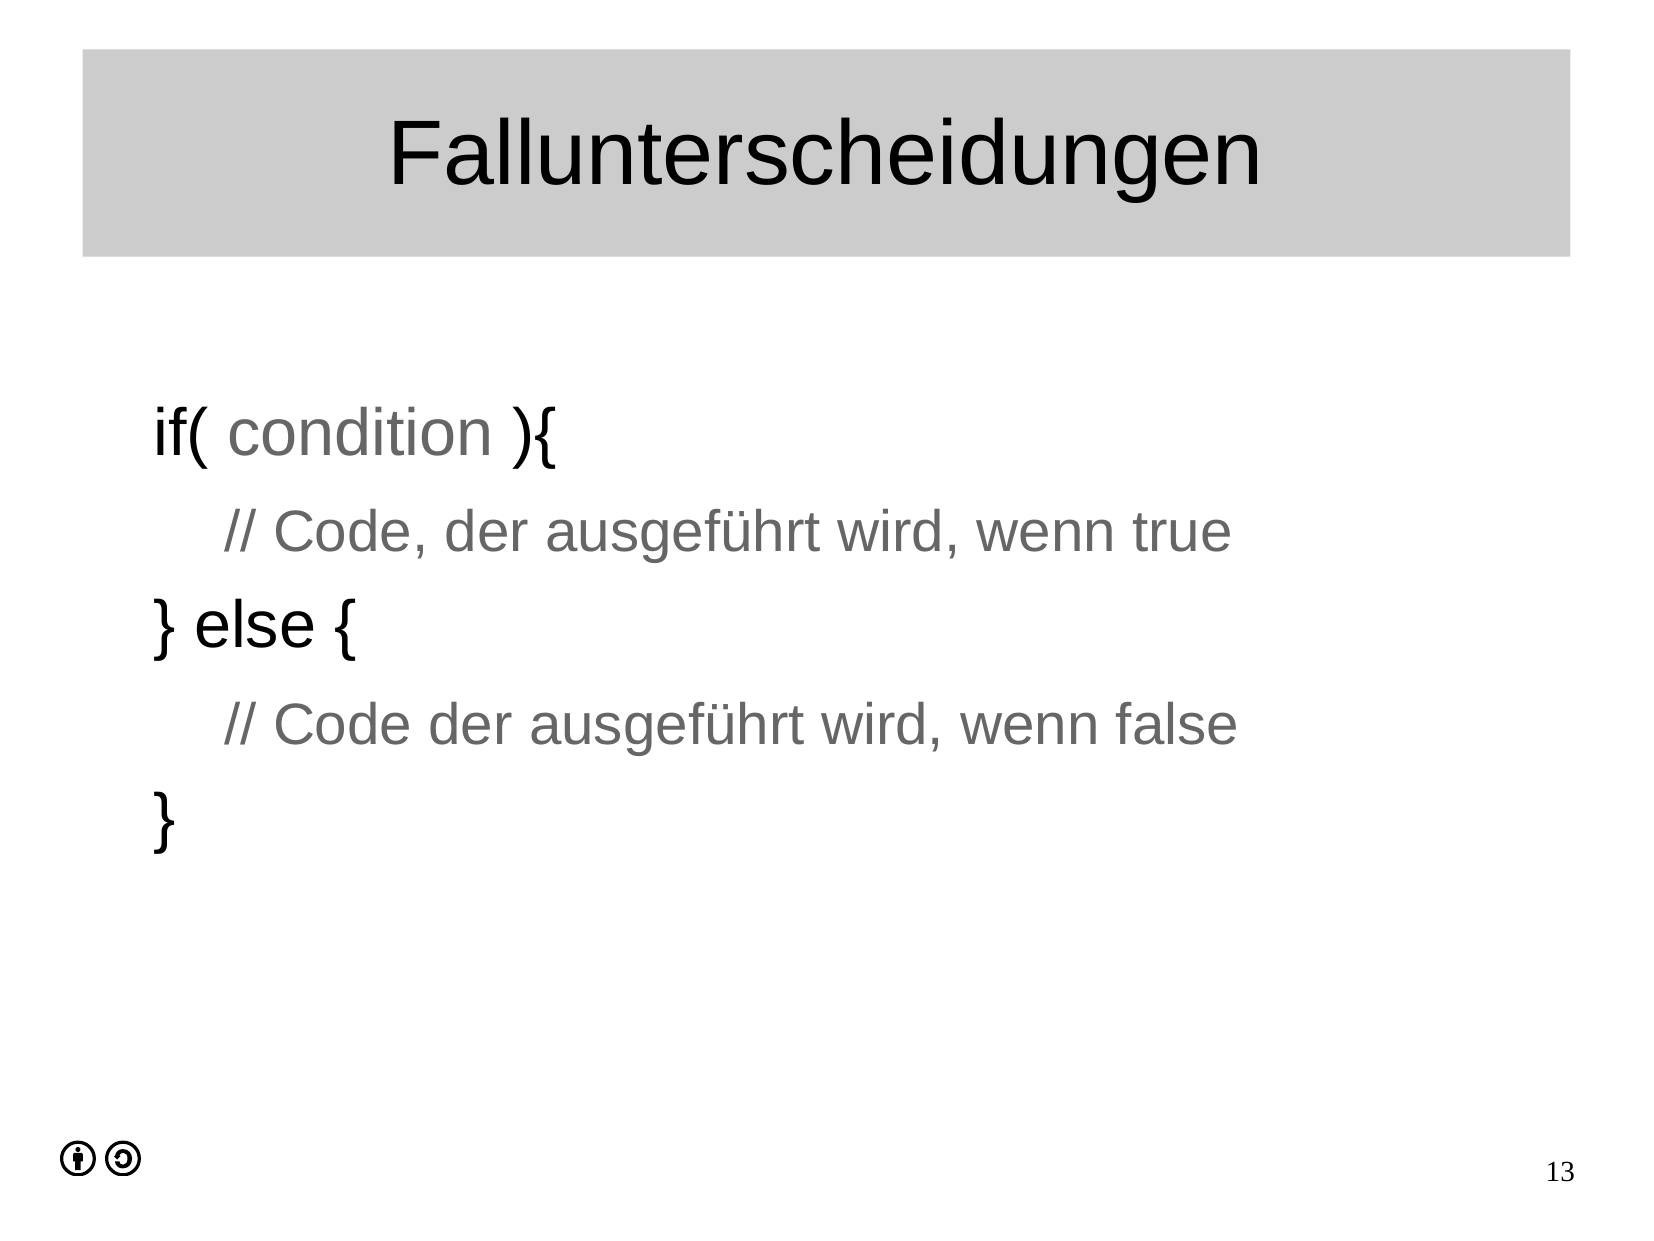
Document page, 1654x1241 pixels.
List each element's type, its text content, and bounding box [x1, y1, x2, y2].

list if( condition ){ // Code, der ausgeführt wird, wenn true } else { // Code der ausgeführt wird, wenn false } [82, 290, 1538, 1010]
title Fallunterscheidungen [82, 49, 1571, 257]
